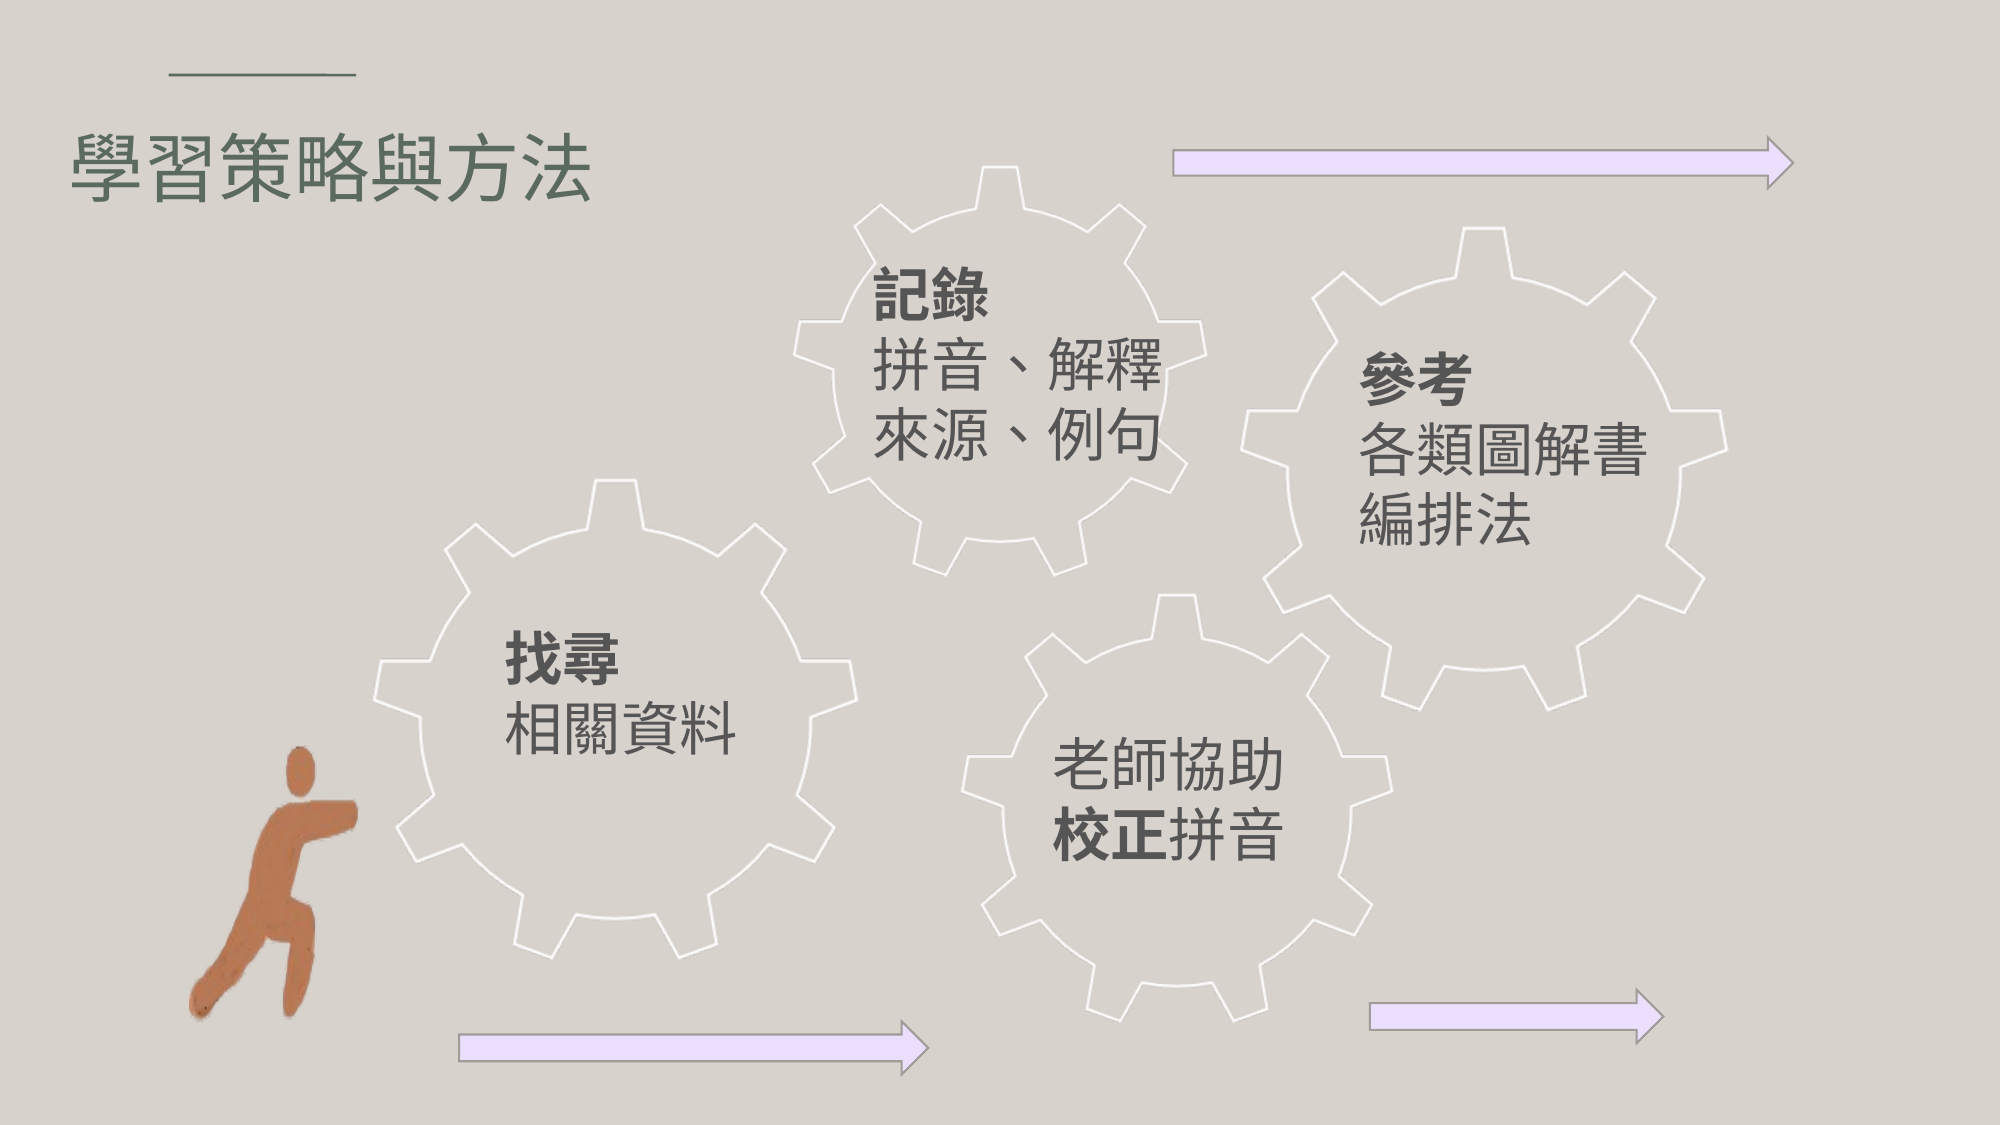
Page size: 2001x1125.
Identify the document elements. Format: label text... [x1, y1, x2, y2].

text_box 老師協助校正拼音 [1037, 720, 1336, 876]
picture [372, 165, 1208, 960]
title 學習策略與方法 [53, 102, 904, 227]
text_box [1173, 137, 1794, 189]
text_box 找尋 相關資料 [489, 614, 767, 770]
text_box [189, 693, 369, 1044]
text_box [459, 1021, 929, 1075]
picture [960, 226, 1729, 1023]
text_box [1369, 989, 1664, 1044]
text_box 記錄 拼音、解釋 來源、例句 [858, 250, 1187, 476]
text_box 參考 各類圖解書 編排法 [1343, 335, 1719, 561]
